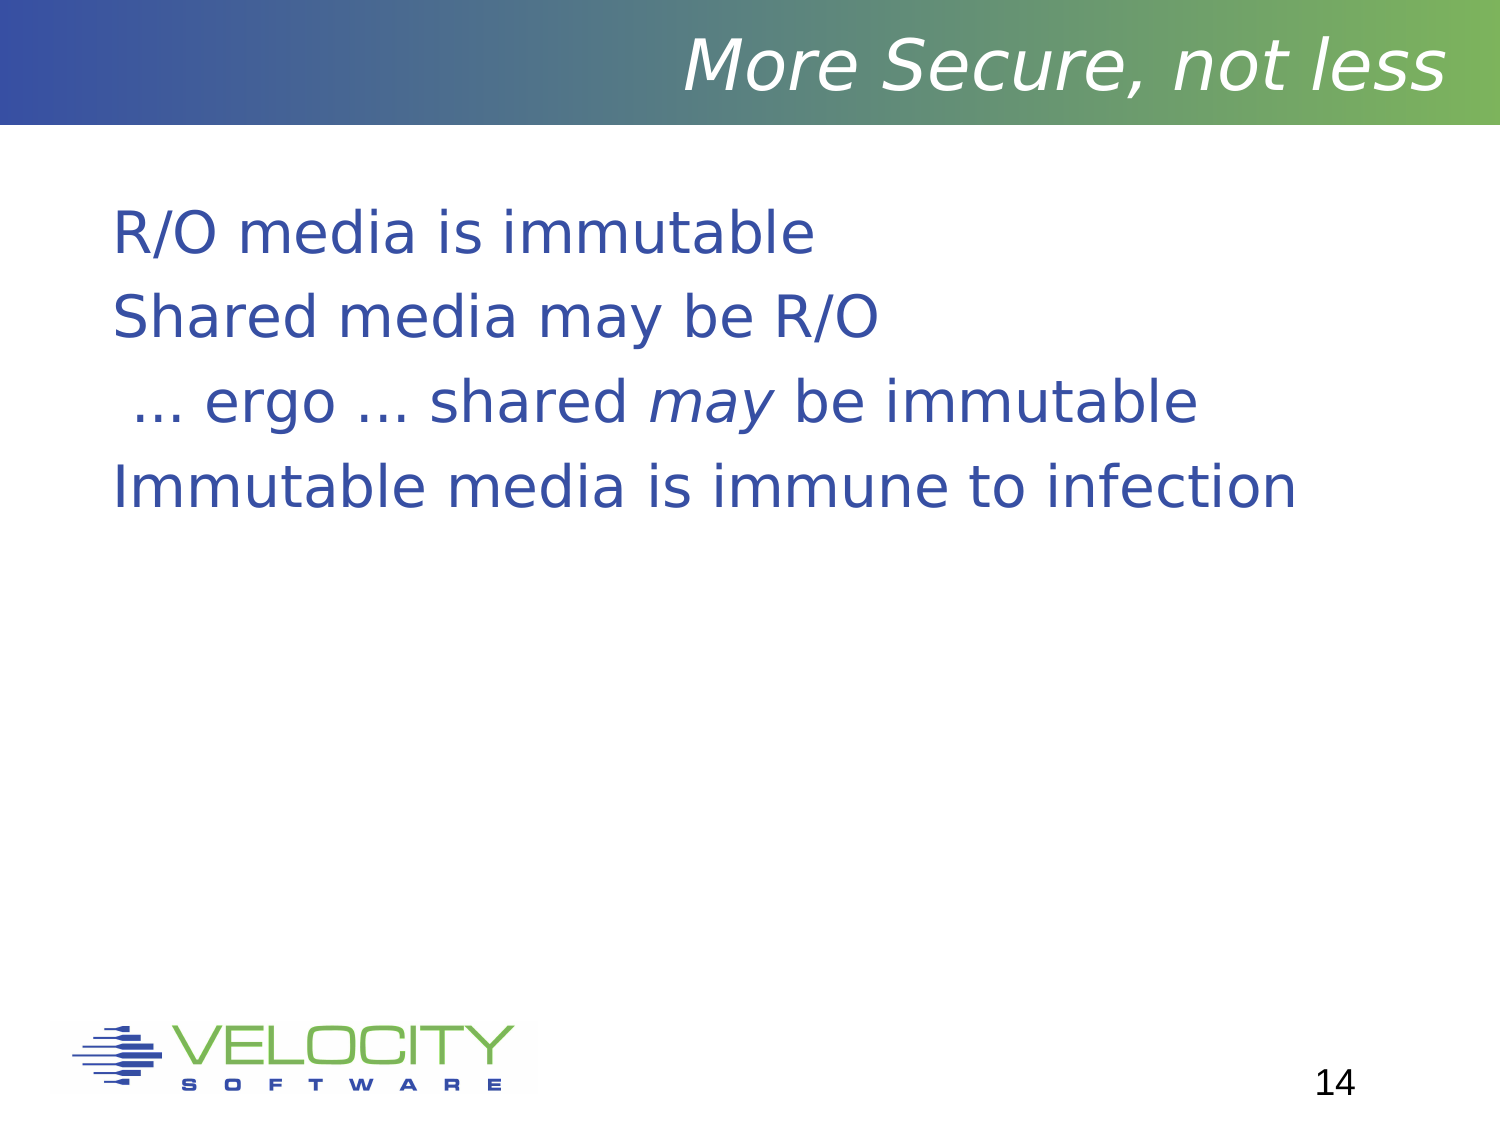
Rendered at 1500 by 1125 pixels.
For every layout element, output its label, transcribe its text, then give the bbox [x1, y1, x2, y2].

list R/O media is immutable Shared media may be R/O ... ergo ... shared may be immutable Immutable media is immune to infection [70, 187, 1438, 988]
picture [50, 1021, 538, 1094]
title More Secure, not less [62, 12, 1463, 113]
